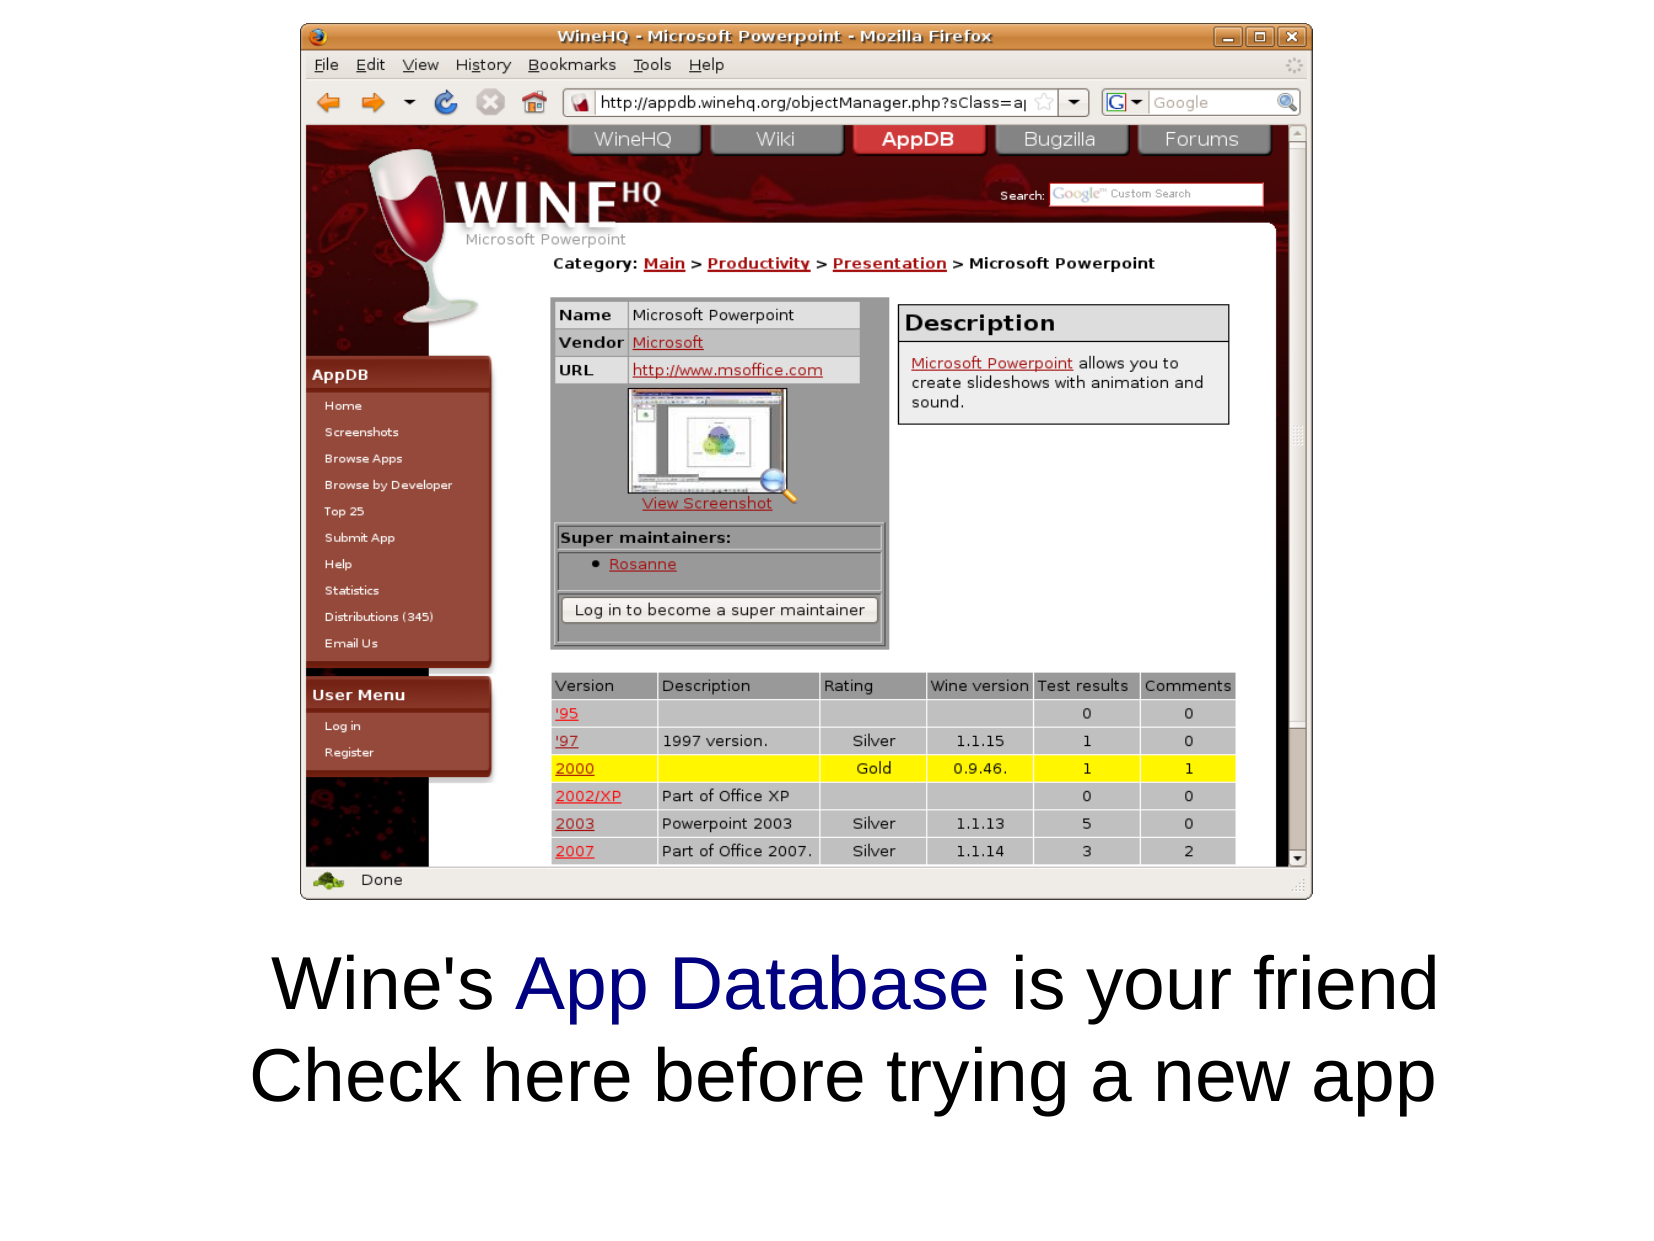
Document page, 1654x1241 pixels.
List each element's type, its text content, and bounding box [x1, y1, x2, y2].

picture [300, 23, 1313, 901]
title Wine's App Database is your friend Check here before trying a new app [112, 937, 1601, 1130]
